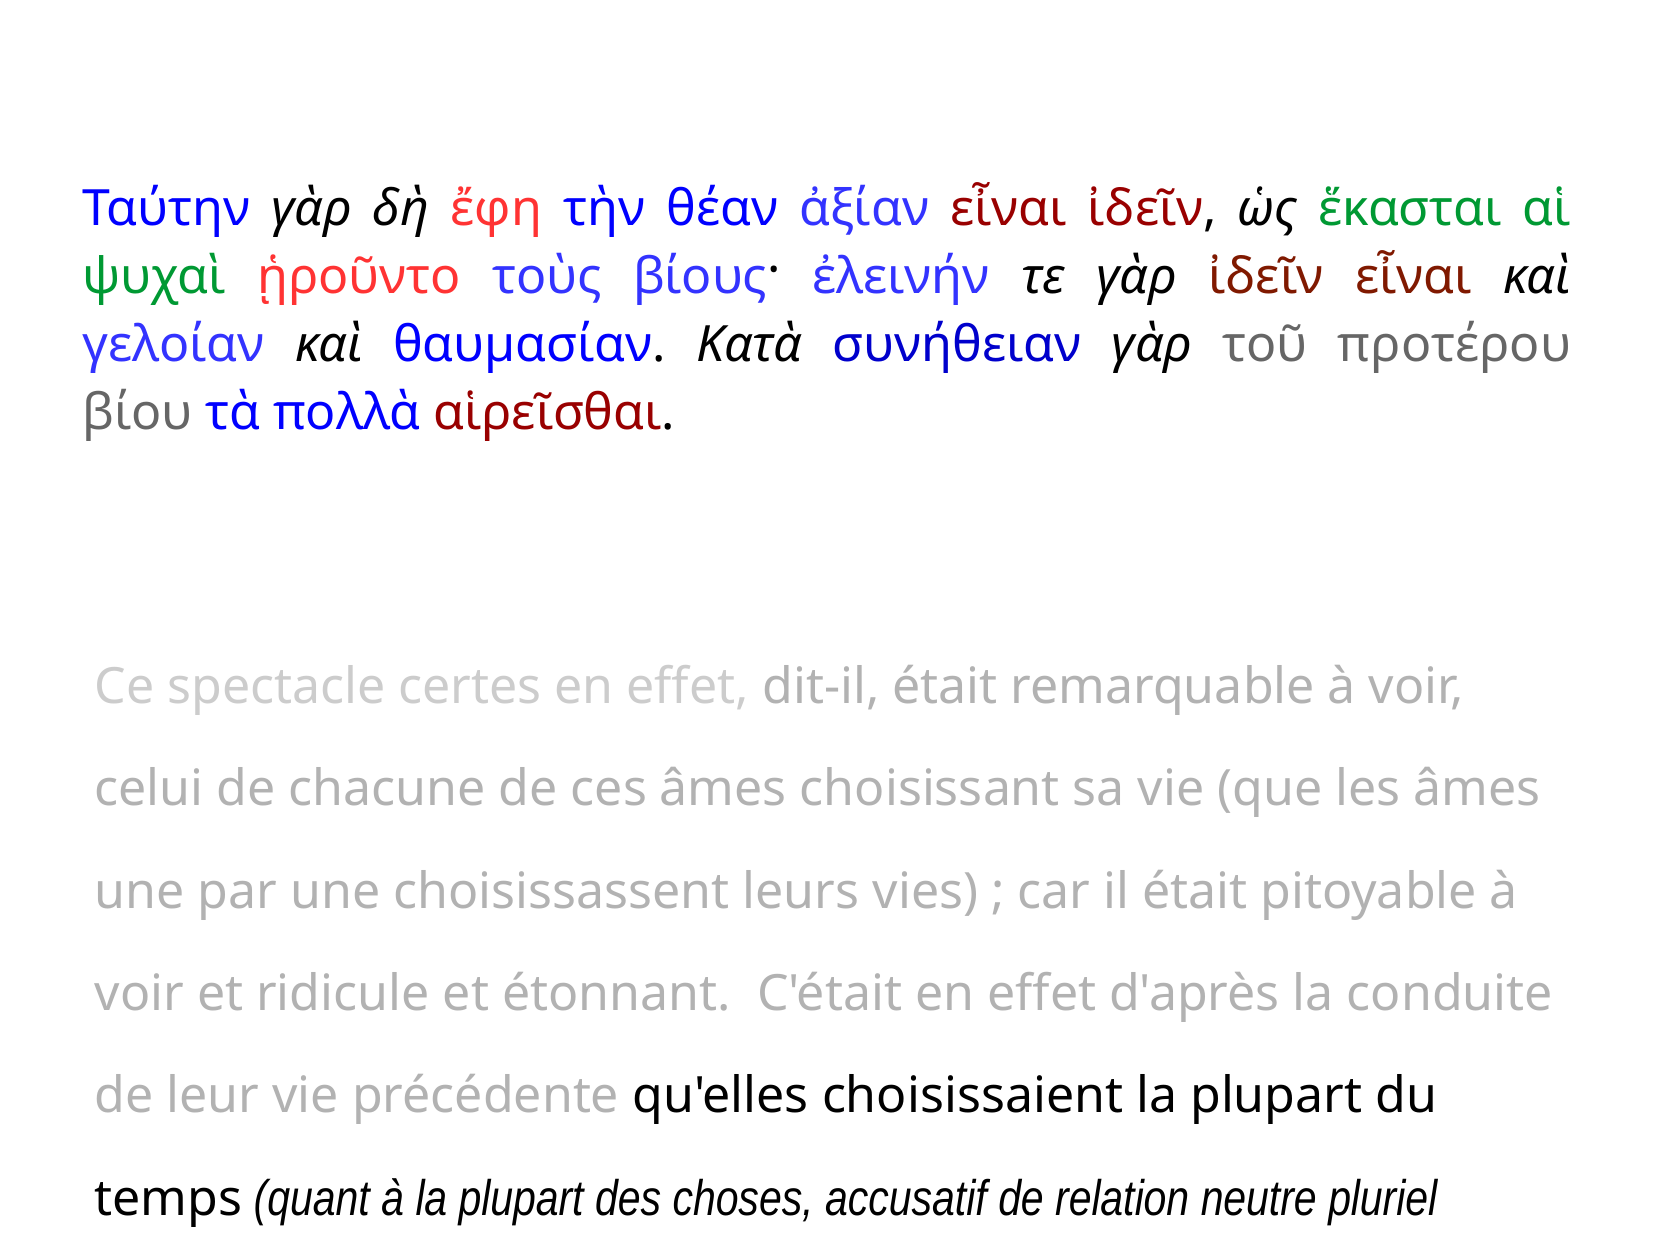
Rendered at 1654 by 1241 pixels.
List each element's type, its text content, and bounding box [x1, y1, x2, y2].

title Ταύτην γὰρ δὴ ἔφη τὴν θέαν ἀξίαν εἶναι ἰδεῖν, ὡς ἕκασται αἱ ψυχαὶ ᾑροῦντο τοὺς βίους· ἐλεινήν τε γὰρ ἰδεῖν εἶναι καὶ γελοίαν καὶ θαυμασίαν. Κατὰ συνήθειαν γὰρ τοῦ προτέρου βίου τὰ πολλὰ αἱρεῖσθαι. [82, 49, 1571, 567]
list Ce spectacle certes en effet, dit-il, était remarquable à voir, celui de chacune de ces âmes choisissant sa vie (que les âmes une par une choisissassent leurs vies) ; car il était pitoyable à voir et ridicule et étonnant. C'était en effet d'après la conduite de leur vie précédente qu'elles choisissaient la plupart du temps (quant à la plupart des choses, accusatif de relation neutre pluriel substantivé). [94, 615, 1583, 1170]
